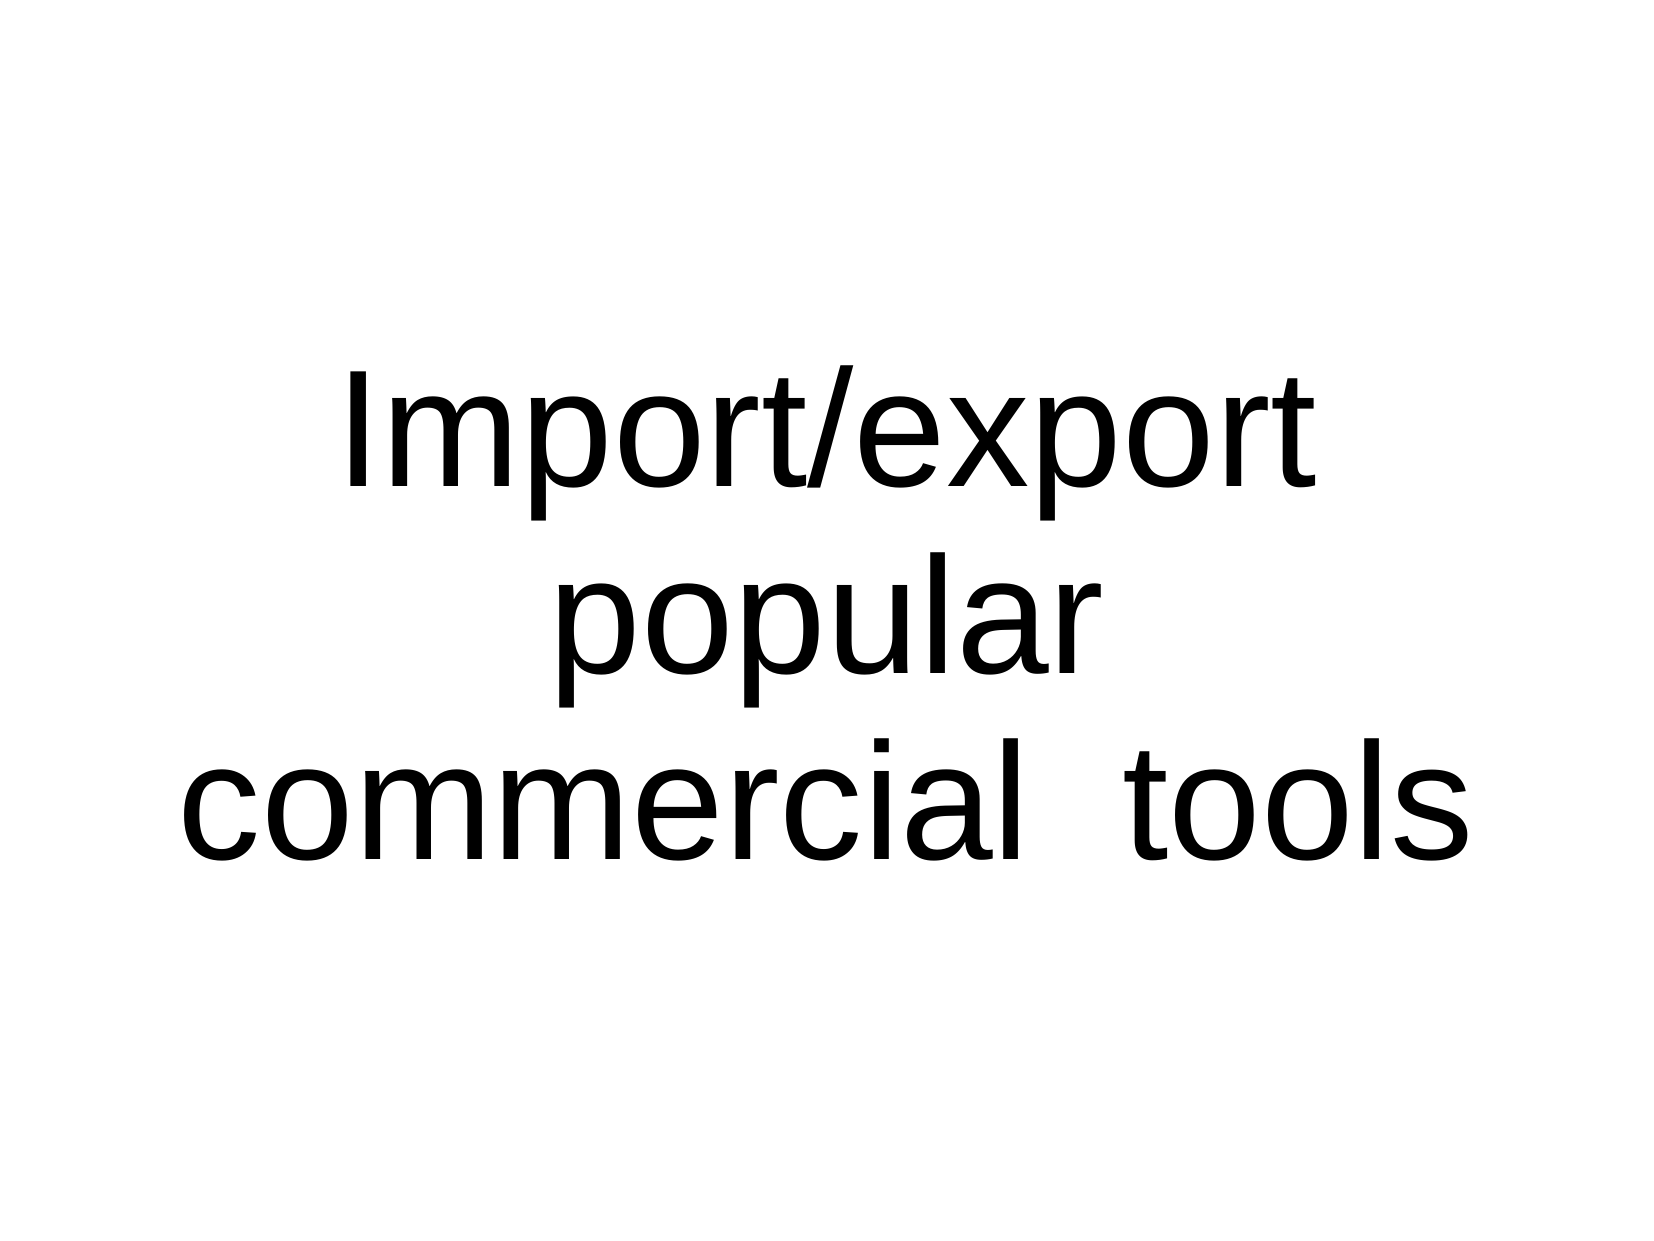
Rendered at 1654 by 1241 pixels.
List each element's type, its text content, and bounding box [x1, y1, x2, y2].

title Import/export popular commercial tools [82, 56, 1571, 1174]
